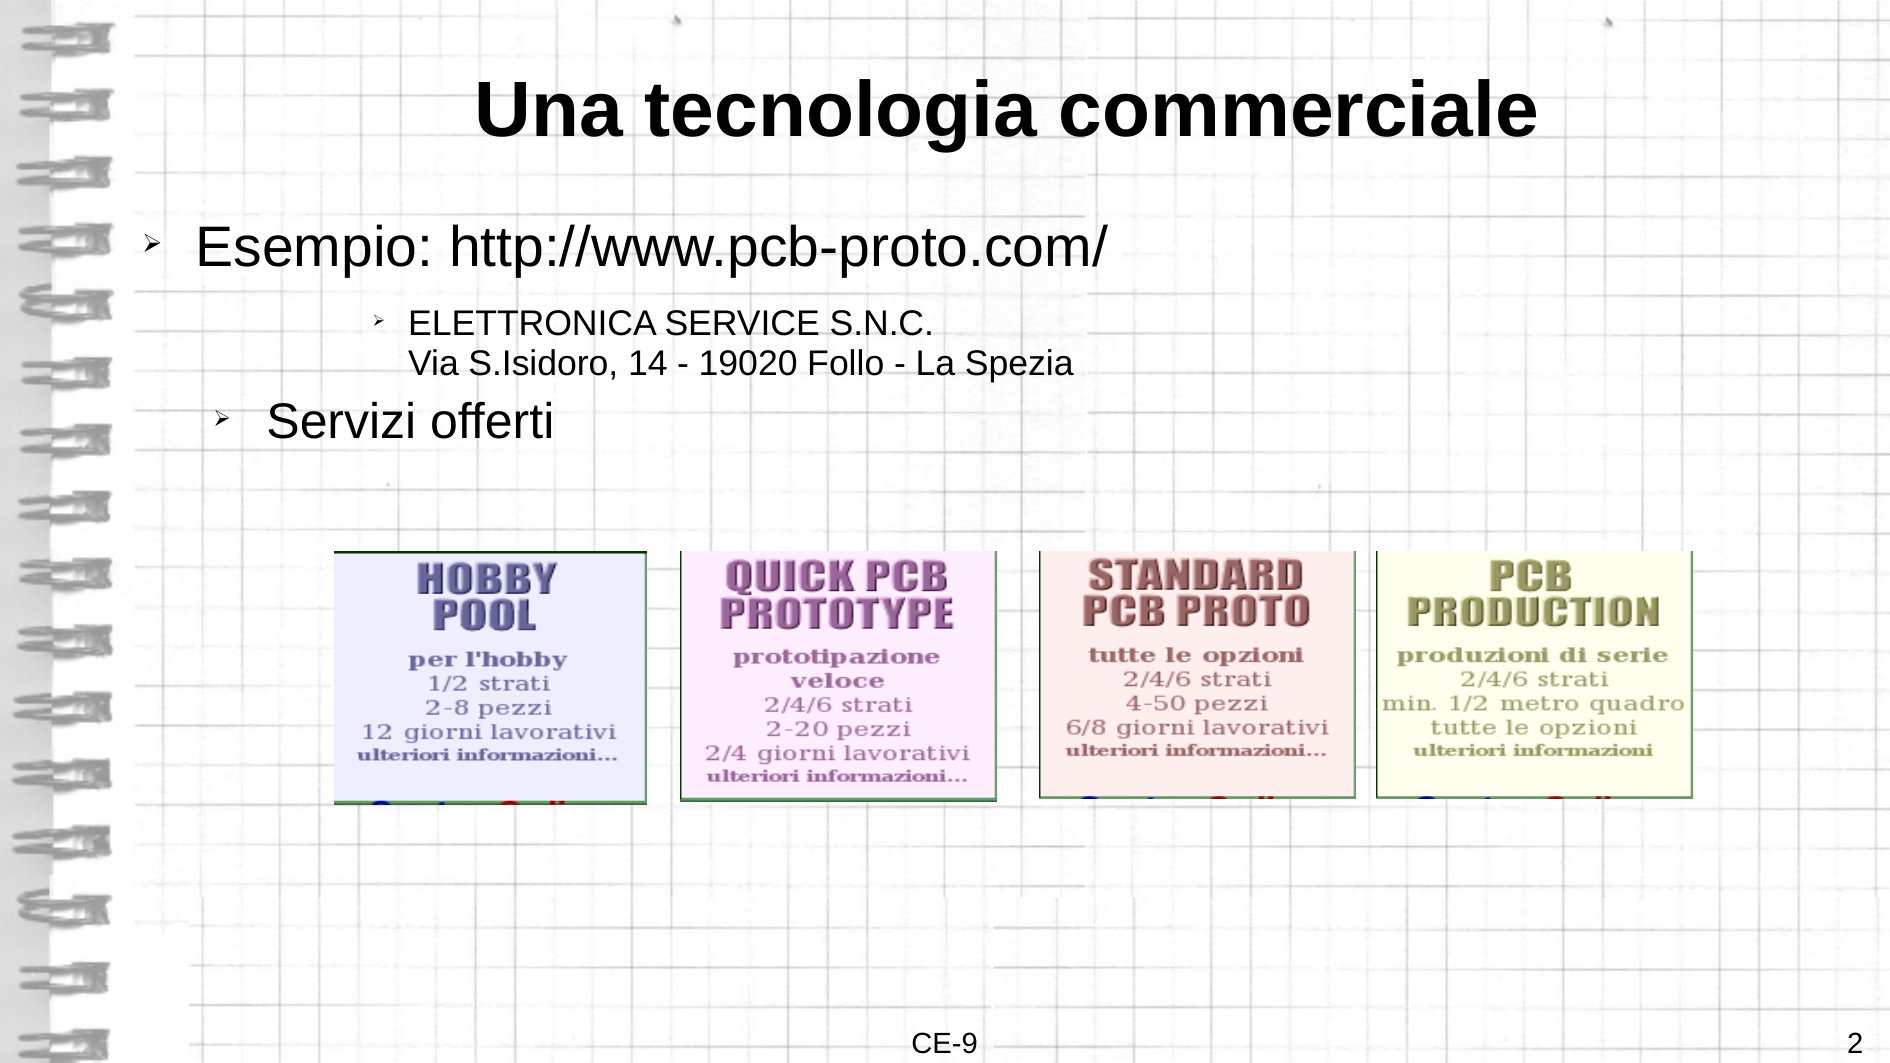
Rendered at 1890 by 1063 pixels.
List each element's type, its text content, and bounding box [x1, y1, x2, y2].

list Esempio: http://www.pcb-proto.com/ ELETTRONICA SERVICE S.N.C. Via S.Isidoro, 14 - 19020 Follo - La Spezia Servizi offerti [124, 214, 1890, 832]
title Una tecnologia commerciale [124, 20, 1890, 198]
picture [1039, 551, 1356, 799]
picture [0, 0, 1890, 1063]
picture [1376, 551, 1693, 799]
picture [680, 551, 997, 802]
picture [334, 551, 647, 805]
